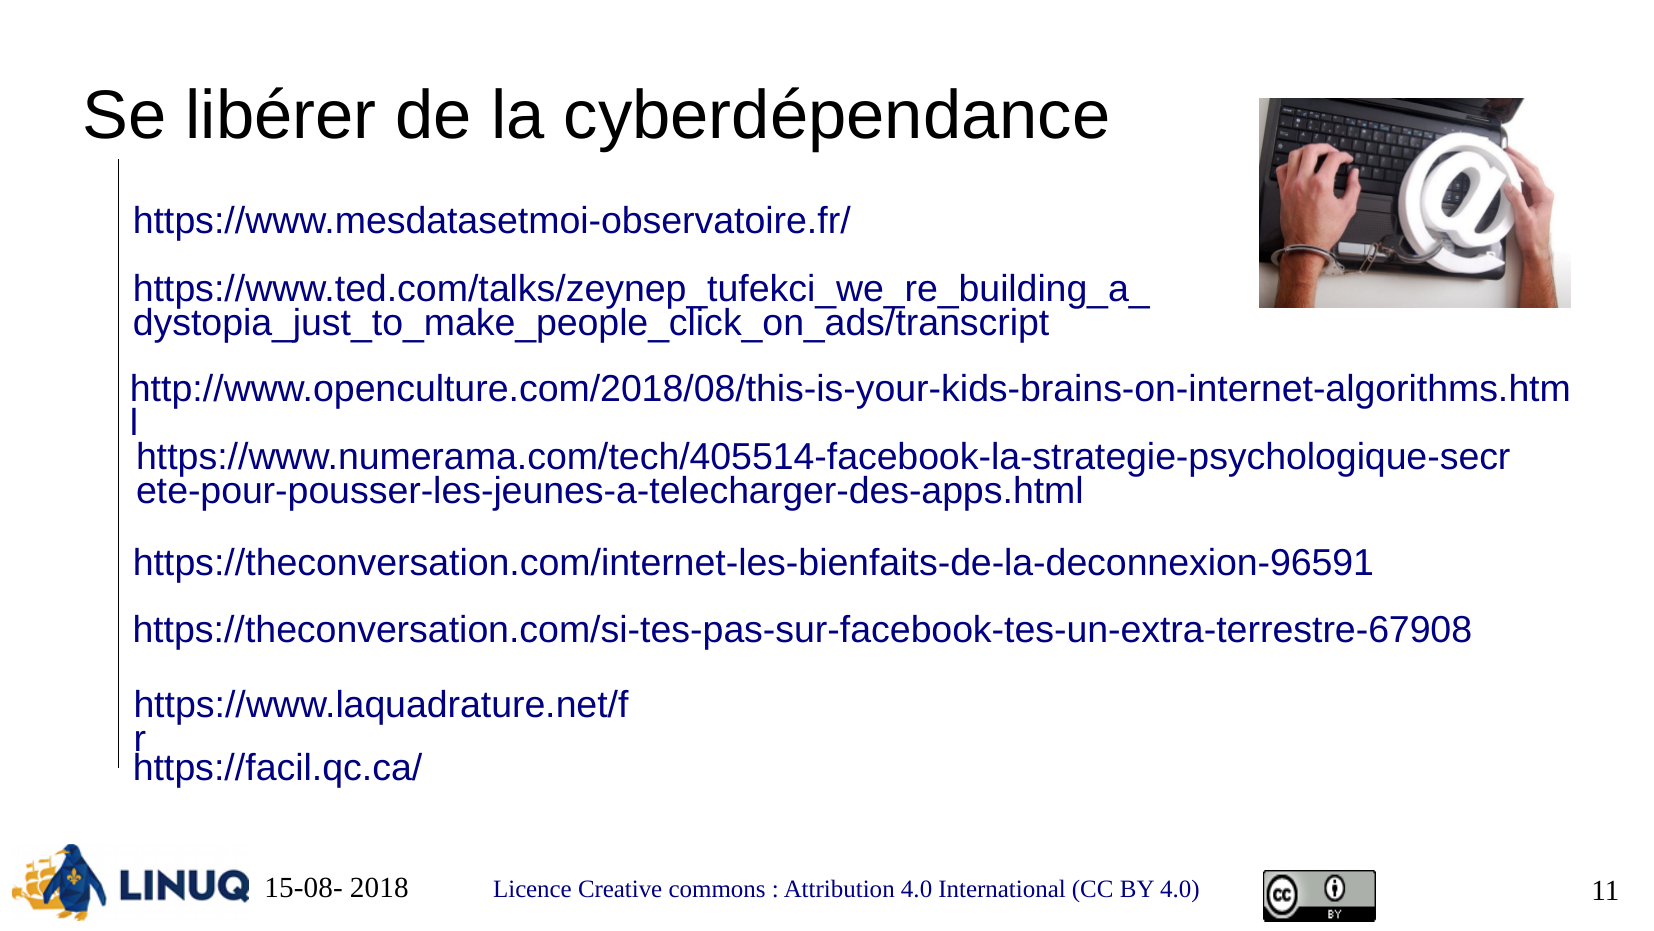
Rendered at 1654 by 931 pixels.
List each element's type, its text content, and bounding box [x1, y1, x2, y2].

text_box http://www.openculture.com/2018/08/this-is-your-kids-brains-on-internet-algorithms.html [115, 360, 1595, 418]
text_box https://theconversation.com/internet-les-bienfaits-de-la-deconnexion-96591 [119, 533, 1390, 591]
text_box https://theconversation.com/si-tes-pas-sur-facebook-tes-un-extra-terrestre-67908 [119, 601, 1488, 658]
title Se libérer de la cyberdépendance [82, 37, 1571, 193]
text_box https://www.mesdatasetmoi-observatoire.fr/ [119, 192, 998, 259]
text_box https://facil.qc.ca/ [118, 738, 438, 796]
text_box https://www.ted.com/talks/zeynep_tufekci_we_re_building_a_dystopia_just_to_make_people_click_on_ads/transcript [118, 259, 1182, 359]
picture [11, 844, 249, 921]
text_box https://www.numerama.com/tech/405514-facebook-la-strategie-psychologique-secrete-pour-pousser-les-jeunes-a-telecharger-des-apps.html [121, 428, 1536, 497]
text_box https://www.laquadrature.net/fr [118, 676, 657, 734]
picture [1259, 193, 1571, 308]
picture [1263, 870, 1376, 922]
